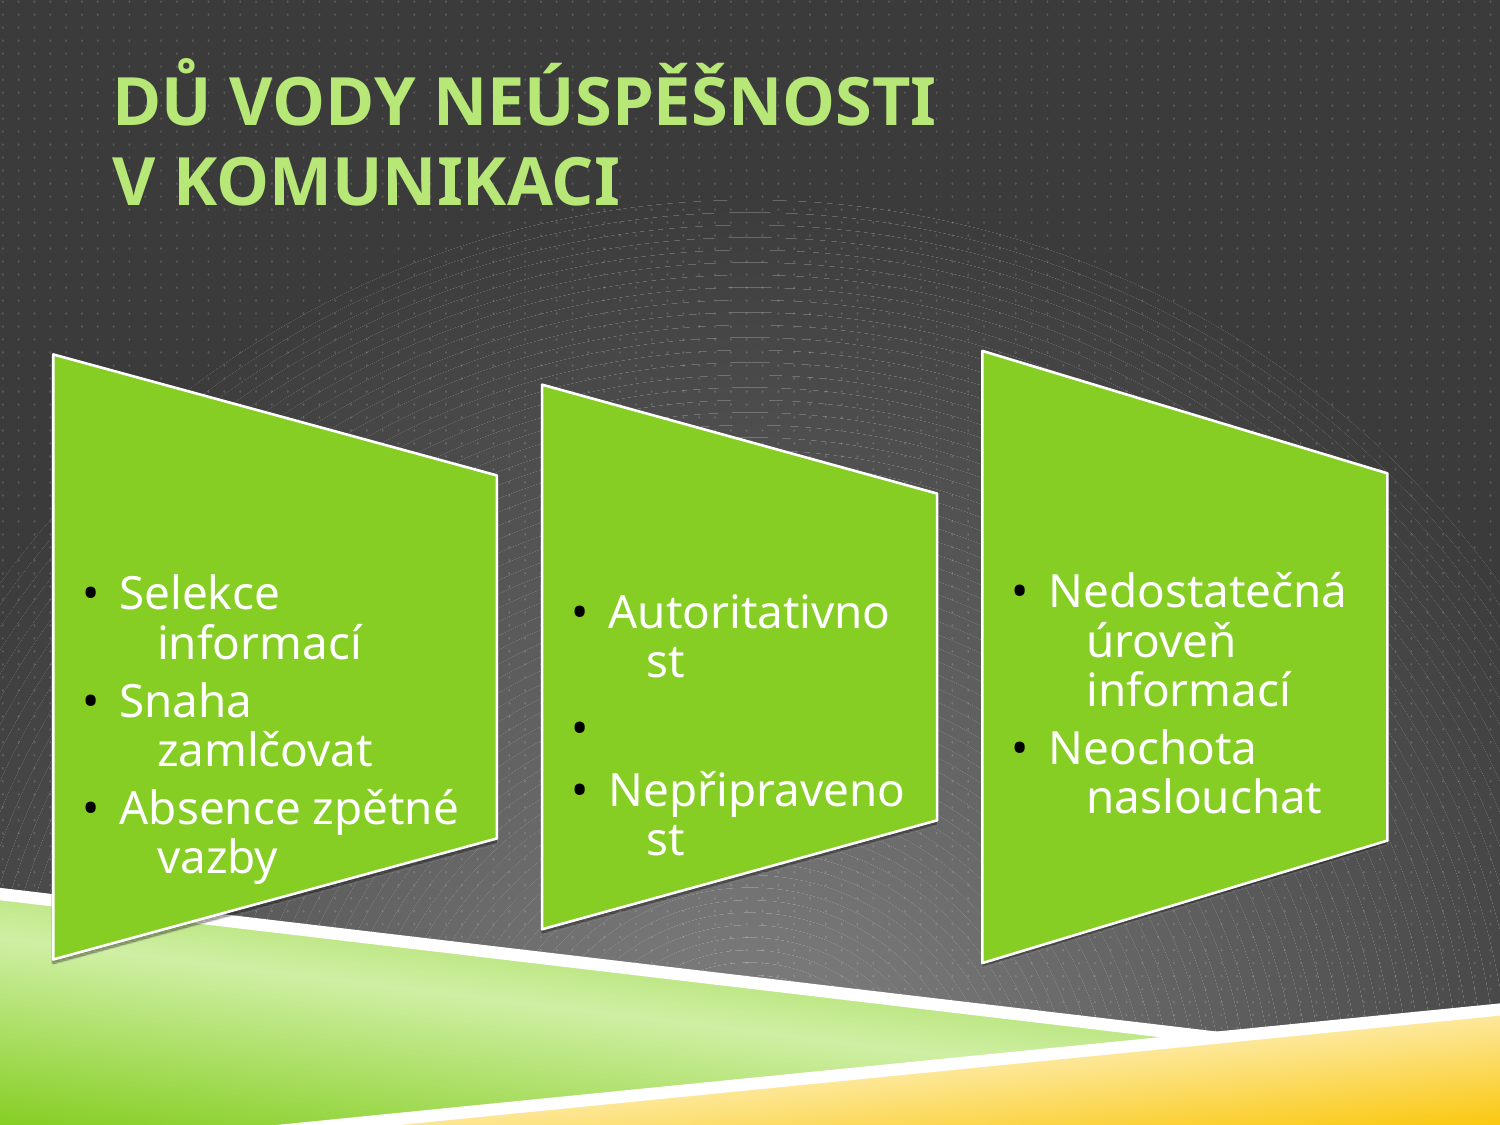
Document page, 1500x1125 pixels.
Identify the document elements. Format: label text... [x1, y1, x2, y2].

title Dů vody neúspěšnosti v komunikaci [112, 45, 1388, 233]
text_box Selekce informací Snaha zamlčovat Absence zpětné vazby [53, 354, 497, 960]
text_box Autoritativnost Nepřipravenost [542, 384, 938, 930]
text_box Nedostatečná úroveň informací Neochota naslouchat [982, 350, 1388, 964]
